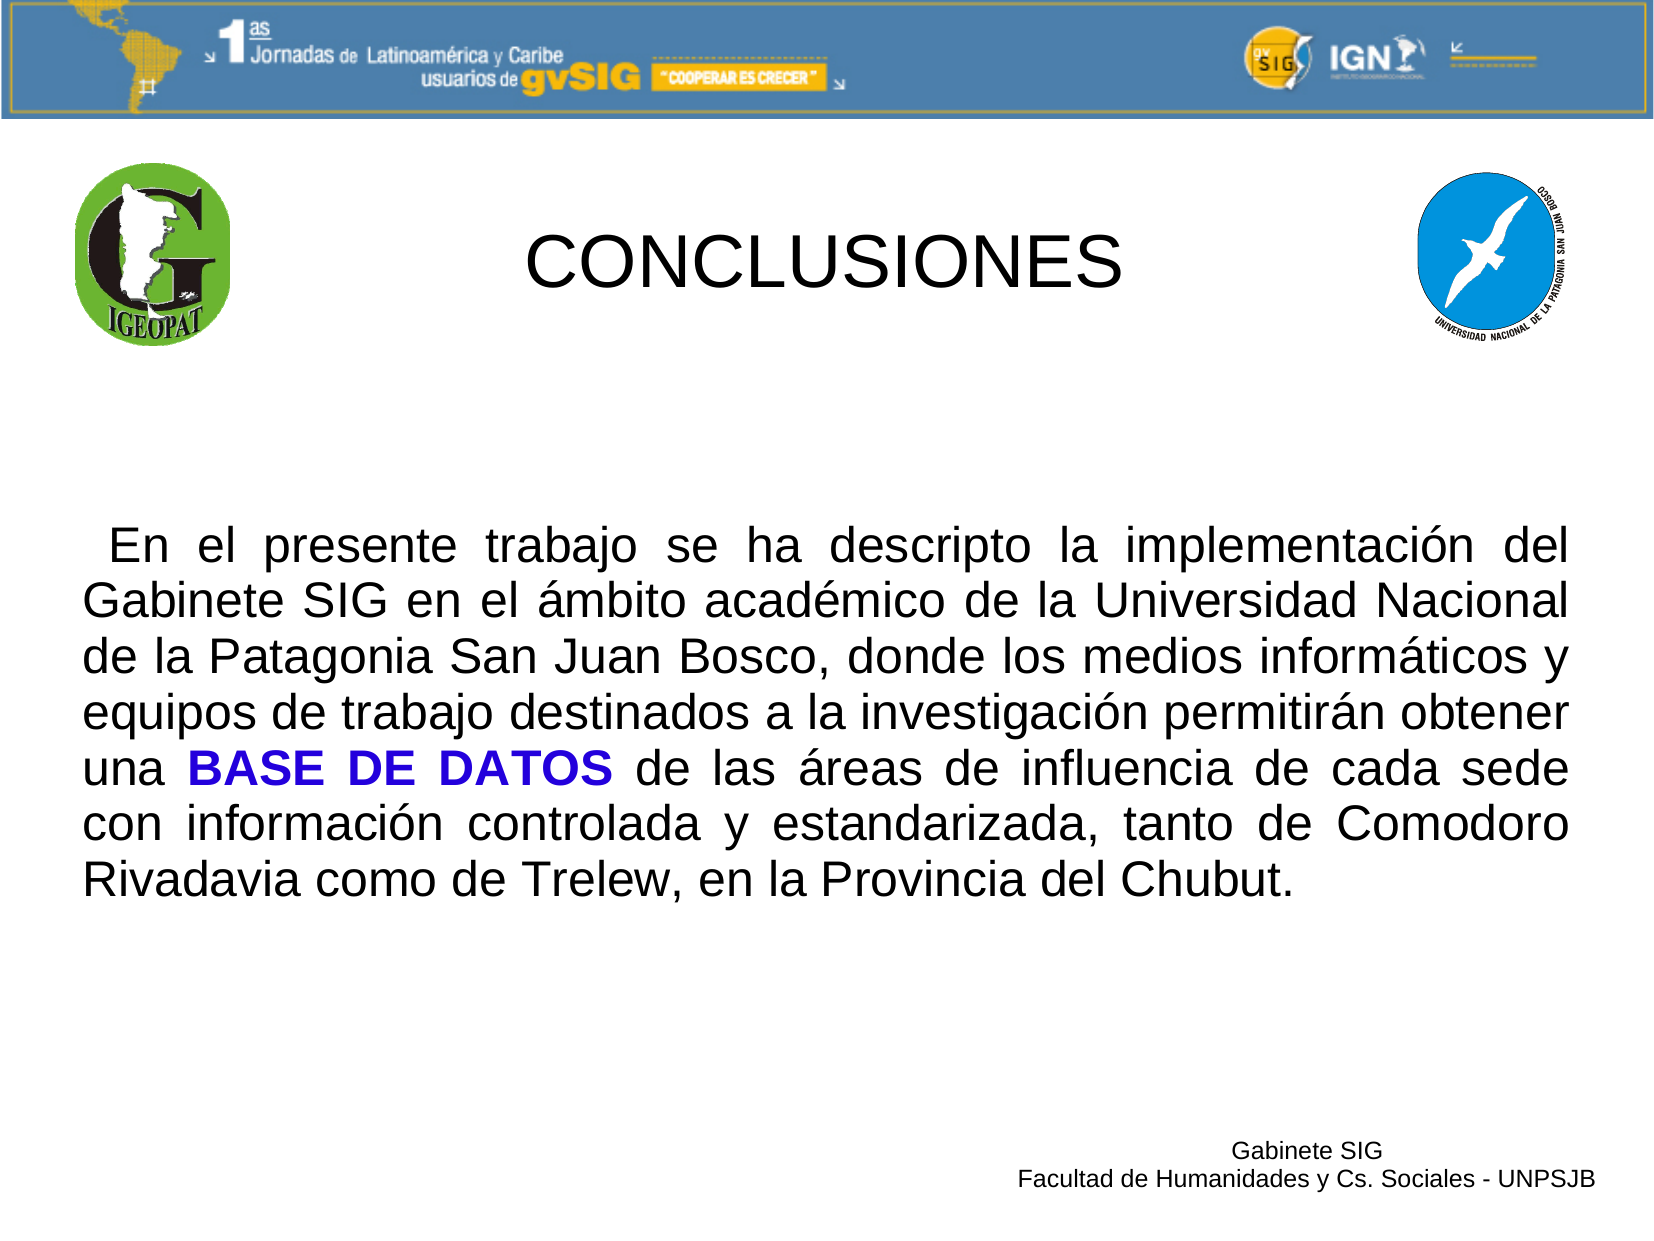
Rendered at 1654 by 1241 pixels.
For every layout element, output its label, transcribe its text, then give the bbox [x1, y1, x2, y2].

text_box [1540, 303, 1552, 314]
text_box [1490, 322, 1531, 341]
title CONCLUSIONES [262, 163, 1388, 357]
picture [0, 0, 1654, 119]
picture [75, 163, 230, 346]
text_box [1548, 259, 1565, 302]
text_box [1552, 213, 1565, 234]
text_box [1530, 312, 1542, 325]
subtitle En el presente trabajo se ha descripto la implementación del Gabinete SIG en el ámbito académico de la Universidad Nacional de la Patagonia San Juan Bosco, donde los medios informáticos y equipos de trabajo destinados a la investigación permitirán obtener una BASE DE DATOS de las áreas de influencia de cada sede con información controlada y estandarizada, tanto de Comodoro Rivadavia como de Trelew, en la Provincia del Chubut. [82, 375, 1571, 1051]
text_box [1537, 186, 1558, 211]
text_box [1435, 316, 1486, 341]
text_box [1419, 174, 1554, 329]
text_box Gabinete SIG Facultad de Humanidades y Cs. Sociales - UNPSJB [997, 1128, 1618, 1200]
text_box [1556, 238, 1565, 254]
